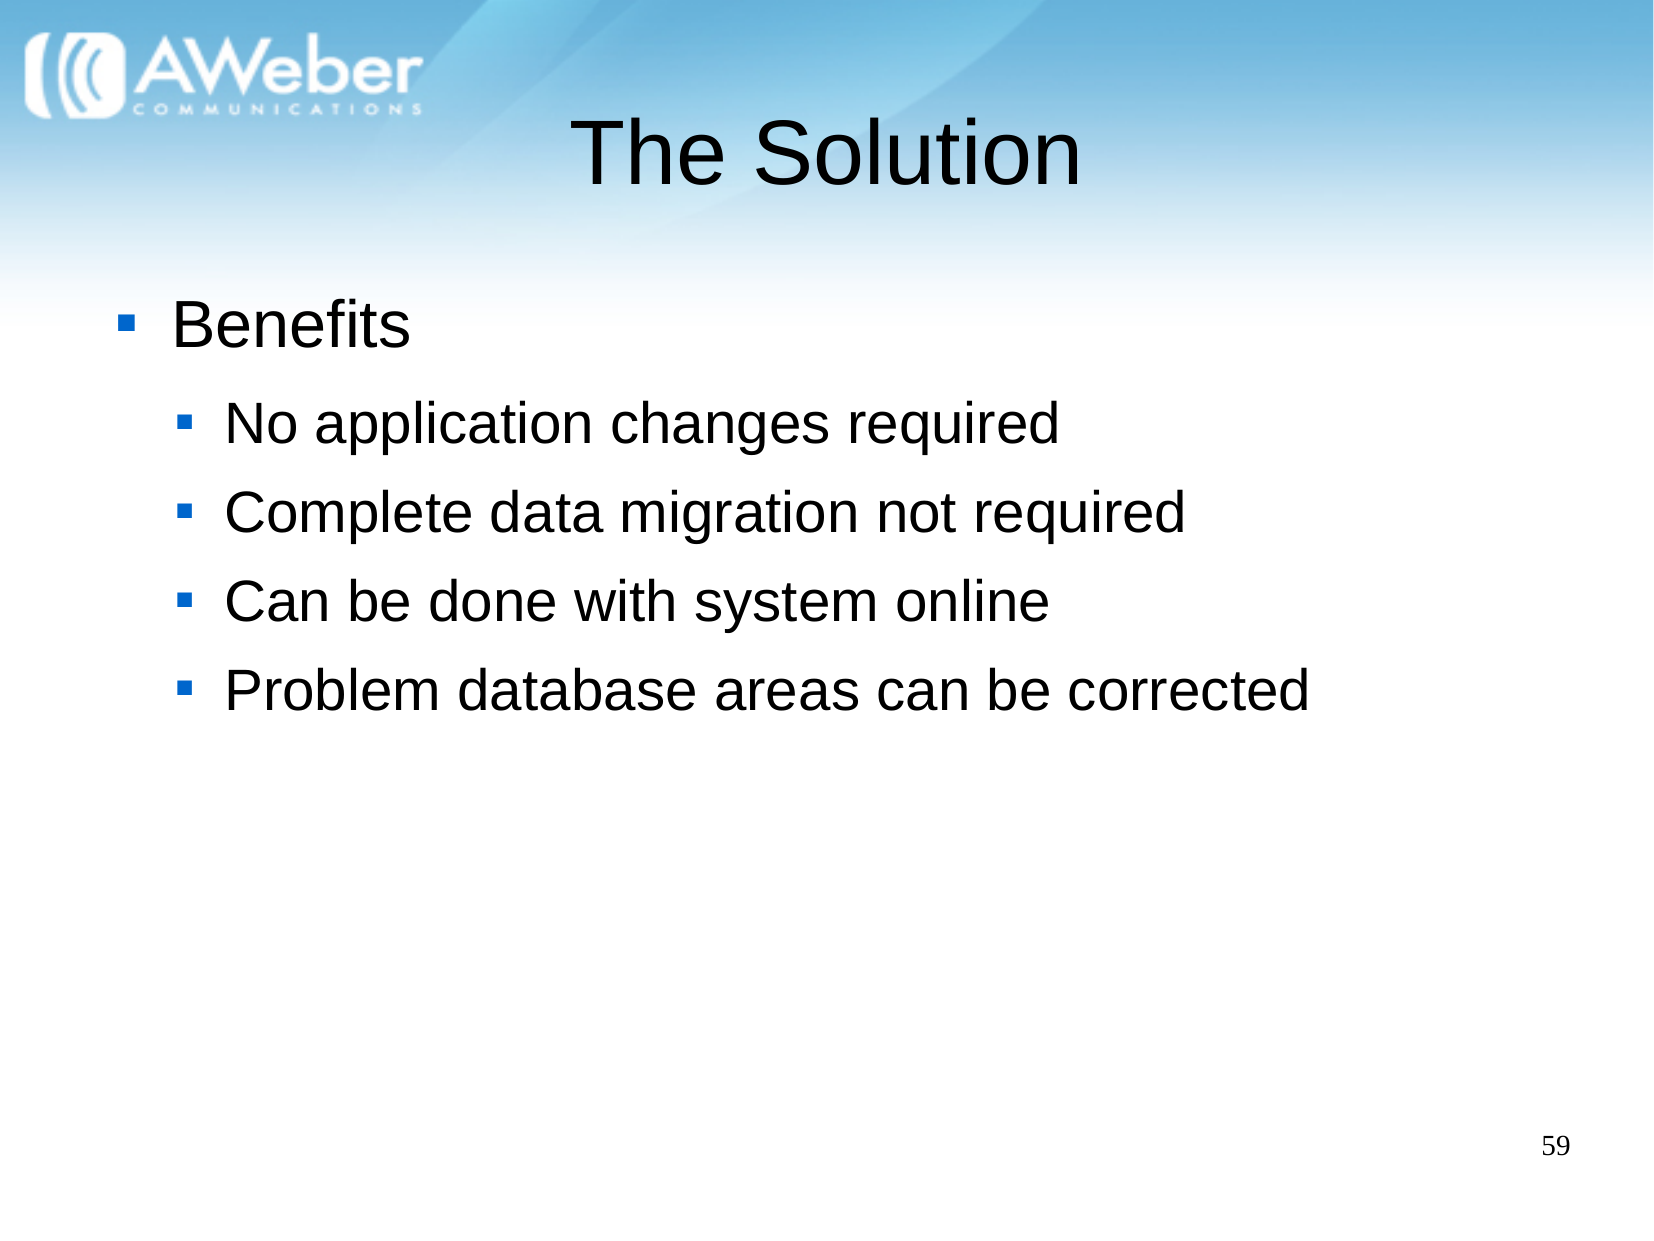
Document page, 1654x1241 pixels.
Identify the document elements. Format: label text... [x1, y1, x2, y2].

list Benefits No application changes required Complete data migration not required Can be done with system online Problem database areas can be corrected [82, 286, 1571, 1106]
picture [0, 0, 1654, 376]
title The Solution [82, 49, 1571, 257]
